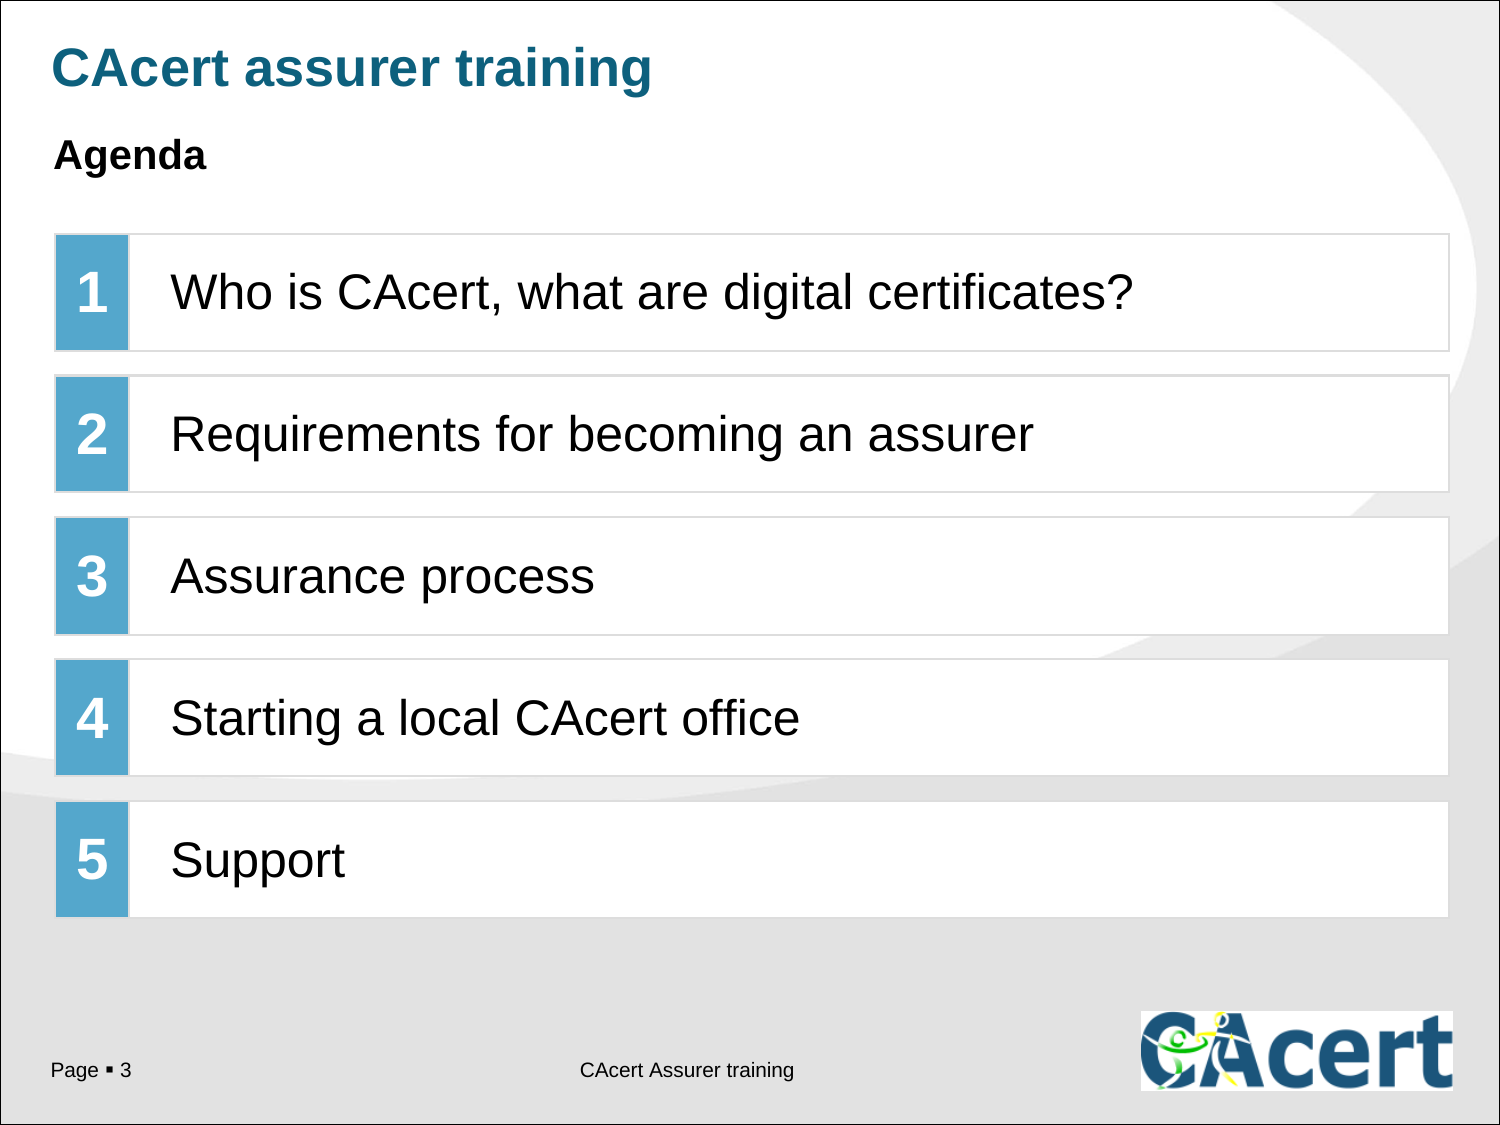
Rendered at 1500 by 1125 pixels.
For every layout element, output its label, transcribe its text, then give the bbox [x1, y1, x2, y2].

text_box Who is CAcert, what are digital certificates? [129, 233, 1450, 351]
picture [1, 1, 1499, 1124]
text_box Agenda [53, 125, 997, 185]
text_box 5 [55, 801, 129, 919]
title CAcert assurer training [51, 19, 1450, 118]
text_box Support [129, 801, 1450, 919]
text_box 2 [55, 375, 129, 493]
text_box 1 [55, 233, 129, 351]
text_box Requirements for becoming an assurer [129, 375, 1450, 493]
text_box 3 [55, 517, 129, 635]
text_box Assurance process [129, 517, 1450, 635]
text_box Starting a local CAcert office [129, 659, 1450, 777]
text_box 4 [55, 659, 129, 777]
